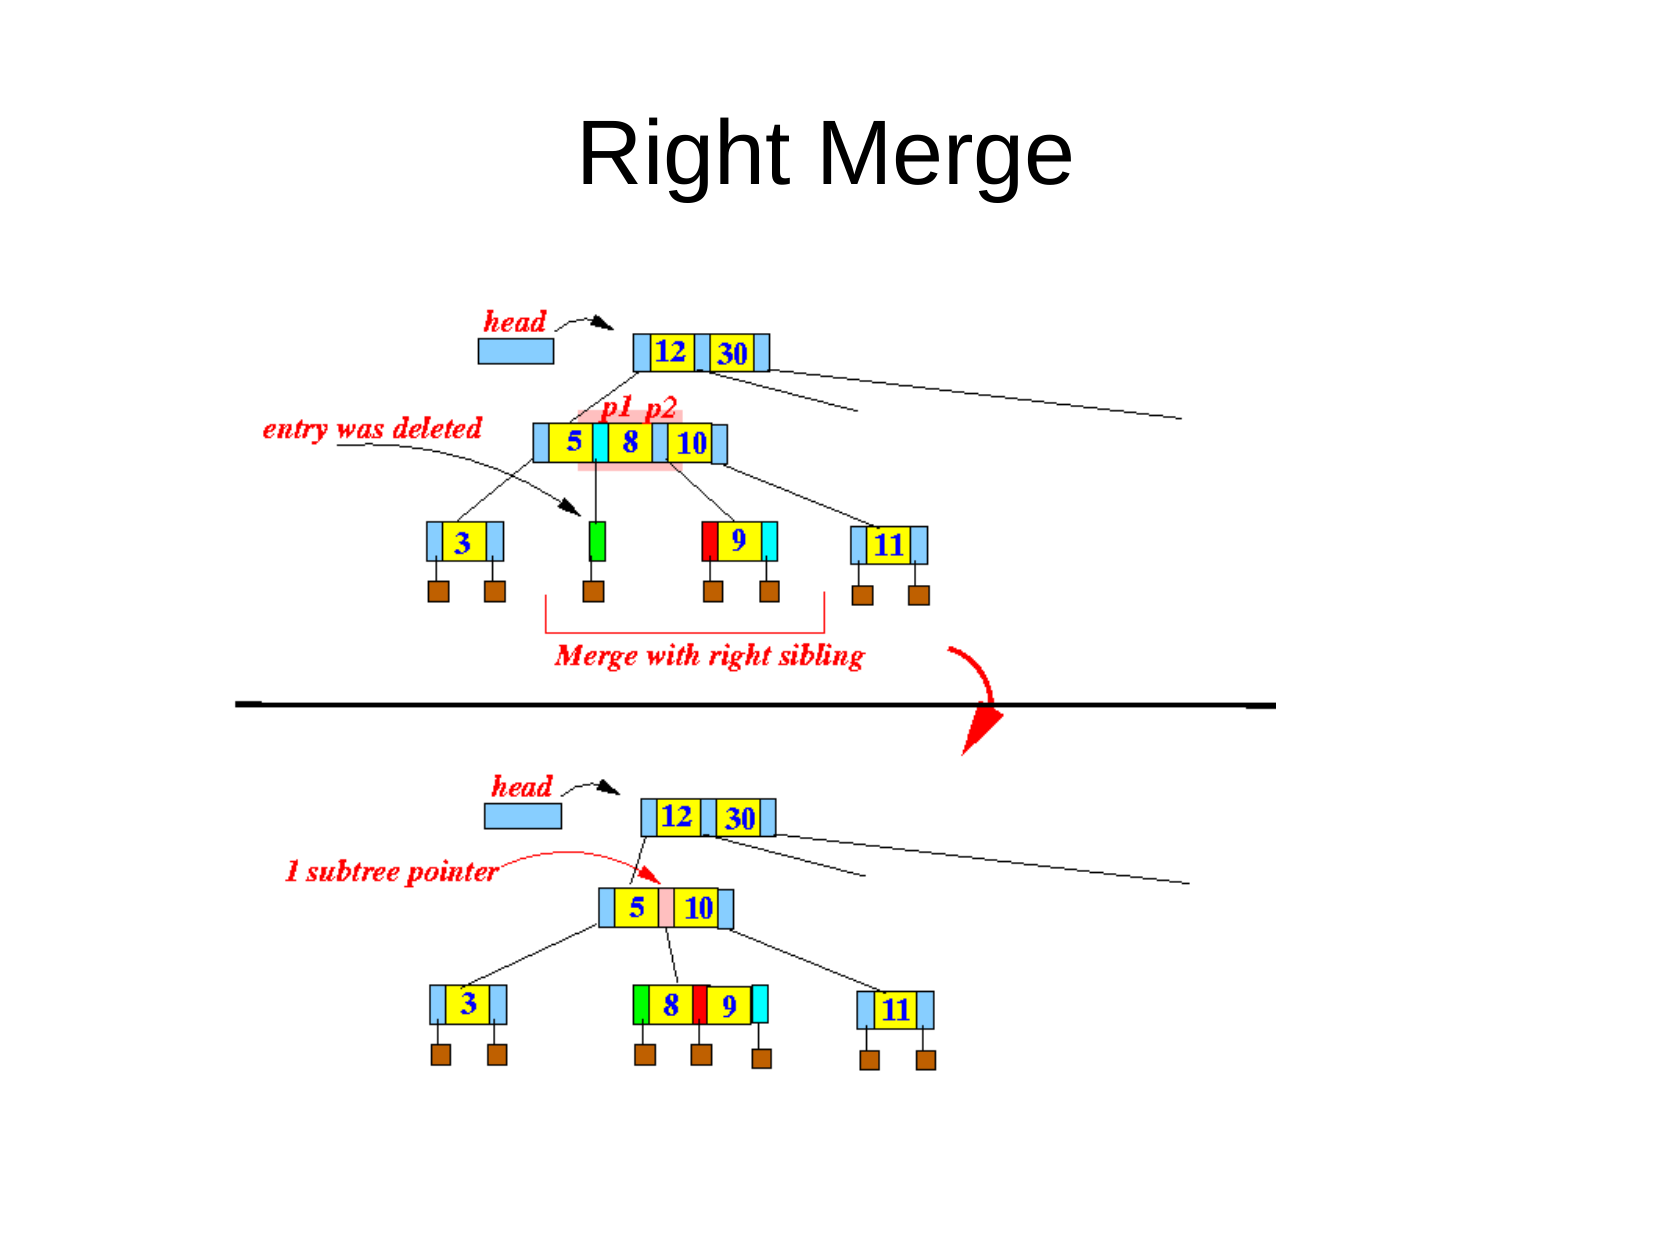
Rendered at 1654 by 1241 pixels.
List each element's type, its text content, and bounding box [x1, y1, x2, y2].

title Right Merge [82, 56, 1571, 250]
picture [212, 296, 1276, 1088]
